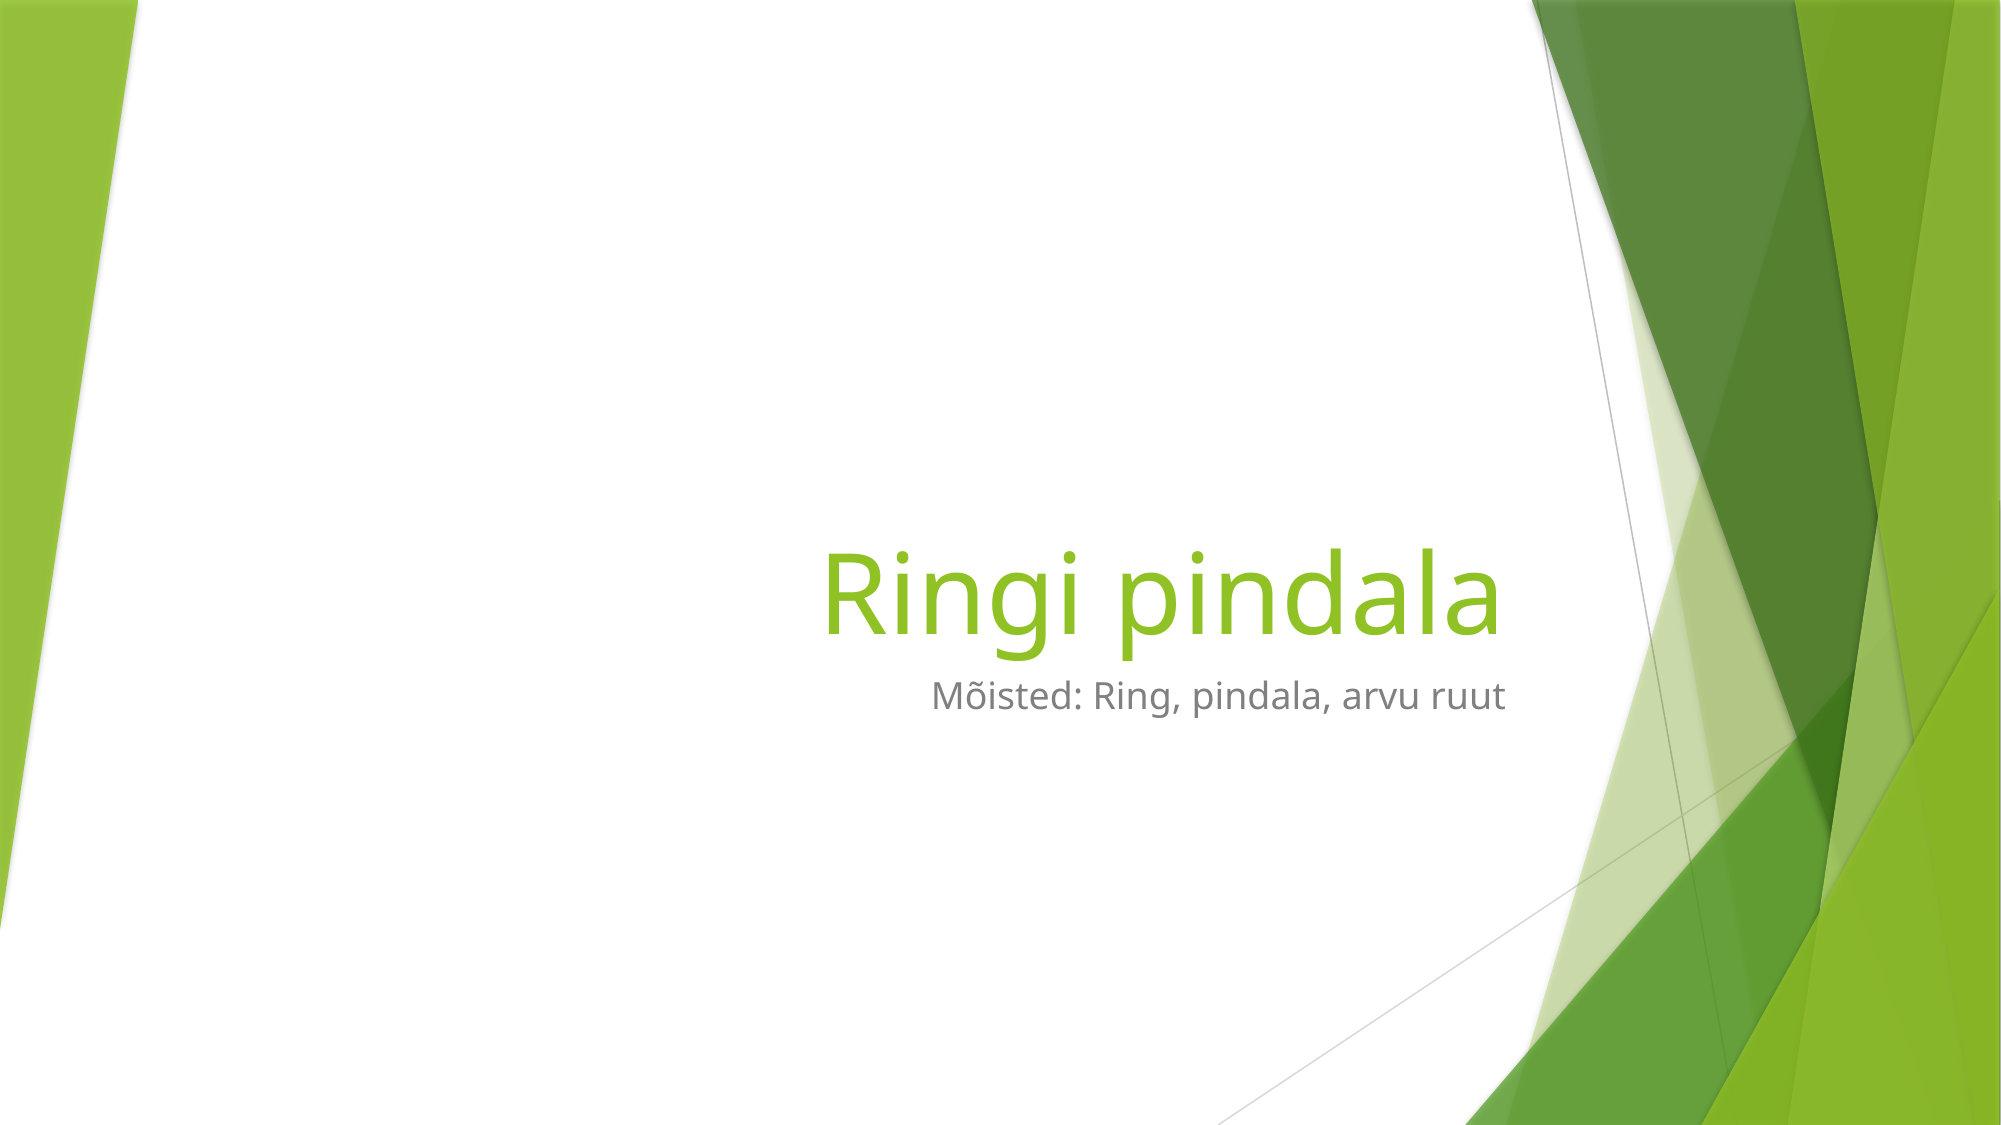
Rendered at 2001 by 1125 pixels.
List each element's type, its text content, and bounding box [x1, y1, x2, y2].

title Ringi pindala [247, 394, 1522, 664]
subtitle Mõisted: Ring, pindala, arvu ruut [247, 664, 1522, 845]
